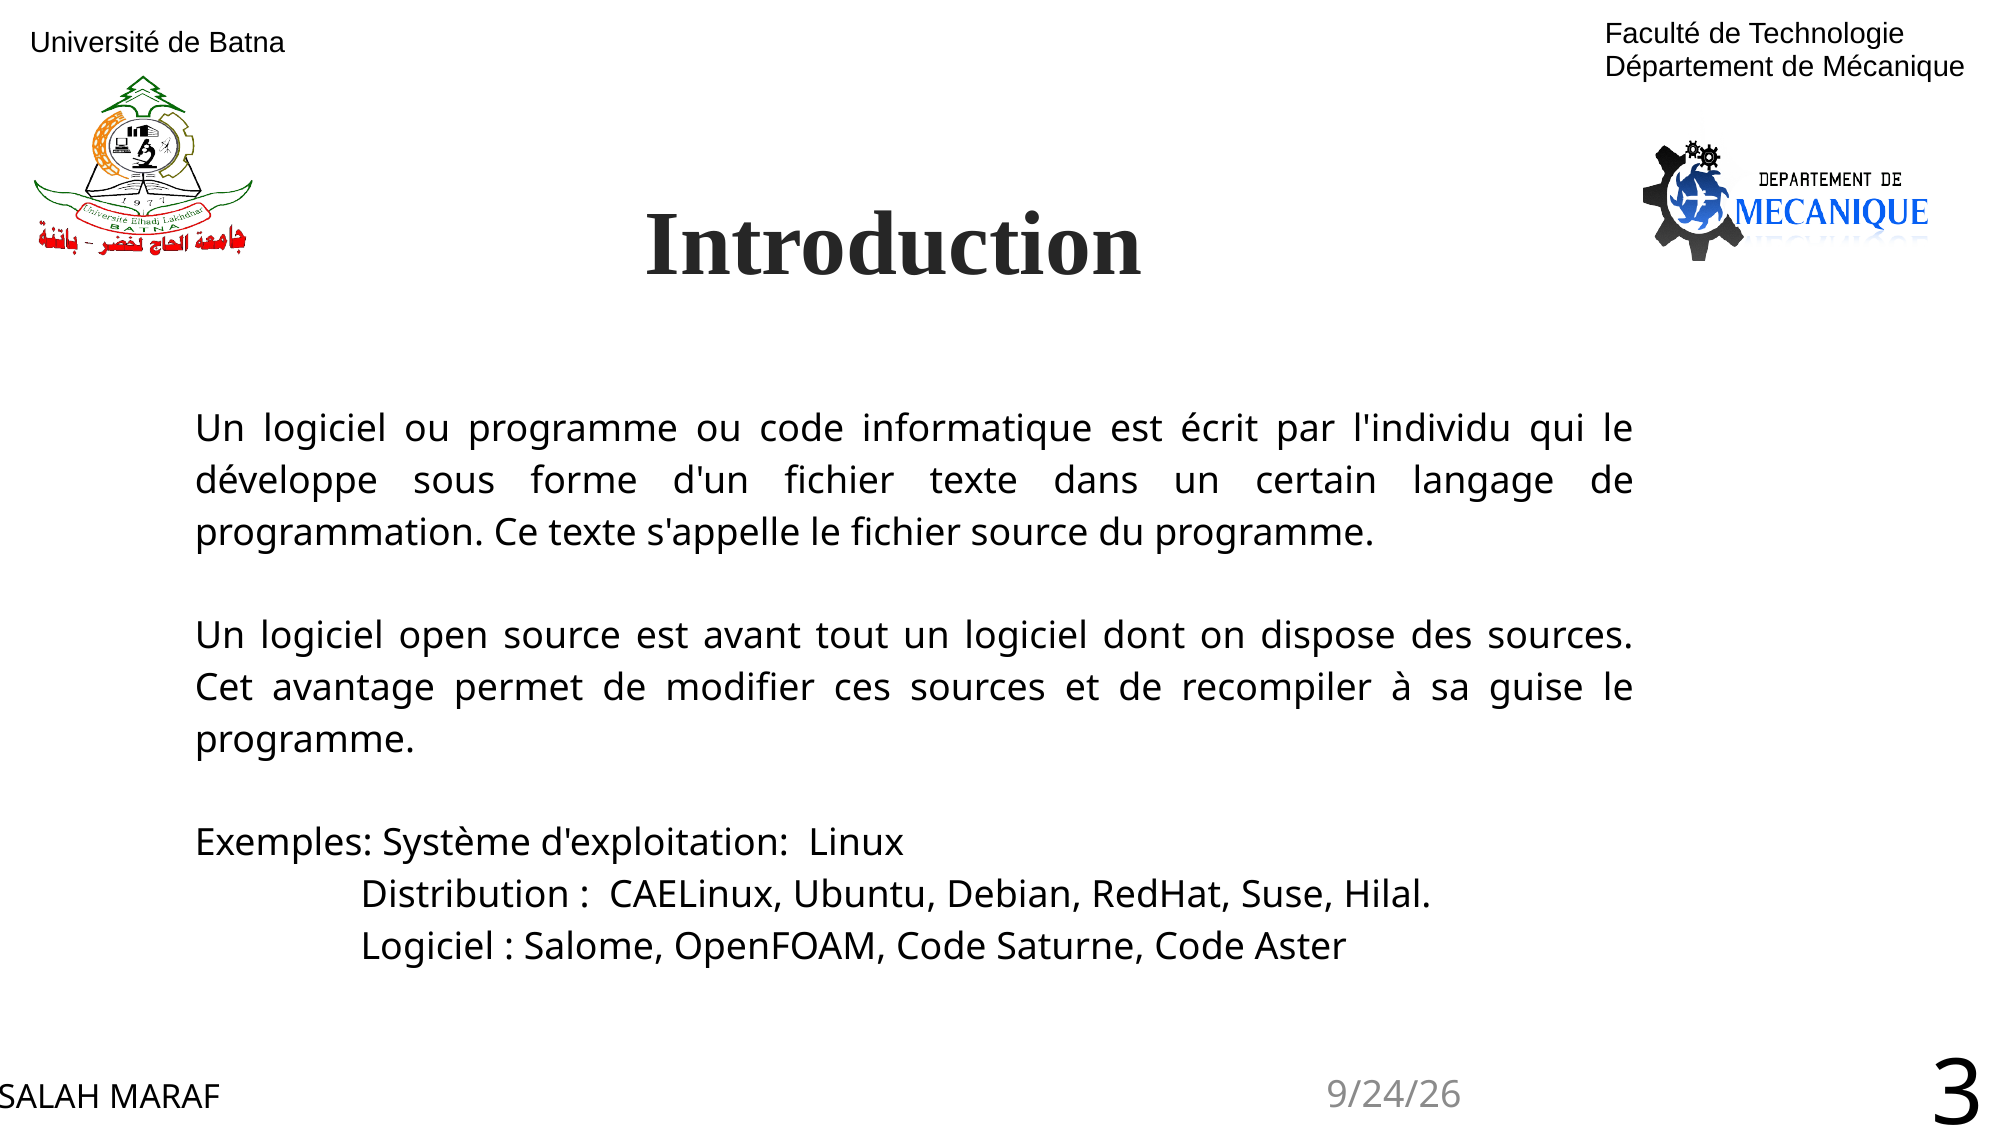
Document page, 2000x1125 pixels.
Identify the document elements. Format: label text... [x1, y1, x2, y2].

text_box Introduction [630, 135, 1171, 252]
picture [30, 74, 256, 257]
slide_number <number> [1843, 1065, 2000, 1125]
text_box Université de Batna [15, 18, 376, 66]
picture [1635, 91, 1936, 271]
slide_number 6/21/15 [1182, 1065, 1477, 1125]
text_box Un logiciel ou programme ou code informatique est écrit par l'individu qui le développe sous forme d'un fichier texte dans un certain langage de programmation. Ce texte s'appelle le fichier source du programme. Un logiciel open source est avant tout un logiciel dont on dispose des sources. Cet avantage permet de modifier ces sources et de recompiler à sa guise le programme. Exemples: Système d'exploitation: Linux Distribution : CAELinux, Ubuntu, Debian, RedHat, Suse, Hilal. Logiciel : Salome, OpenFOAM, Code Saturne, Code Aster [180, 345, 1650, 1006]
text_box Faculté de Technologie Département de Mécanique [1590, 9, 1996, 91]
footer SALAH MARAF [0, 1065, 1016, 1125]
